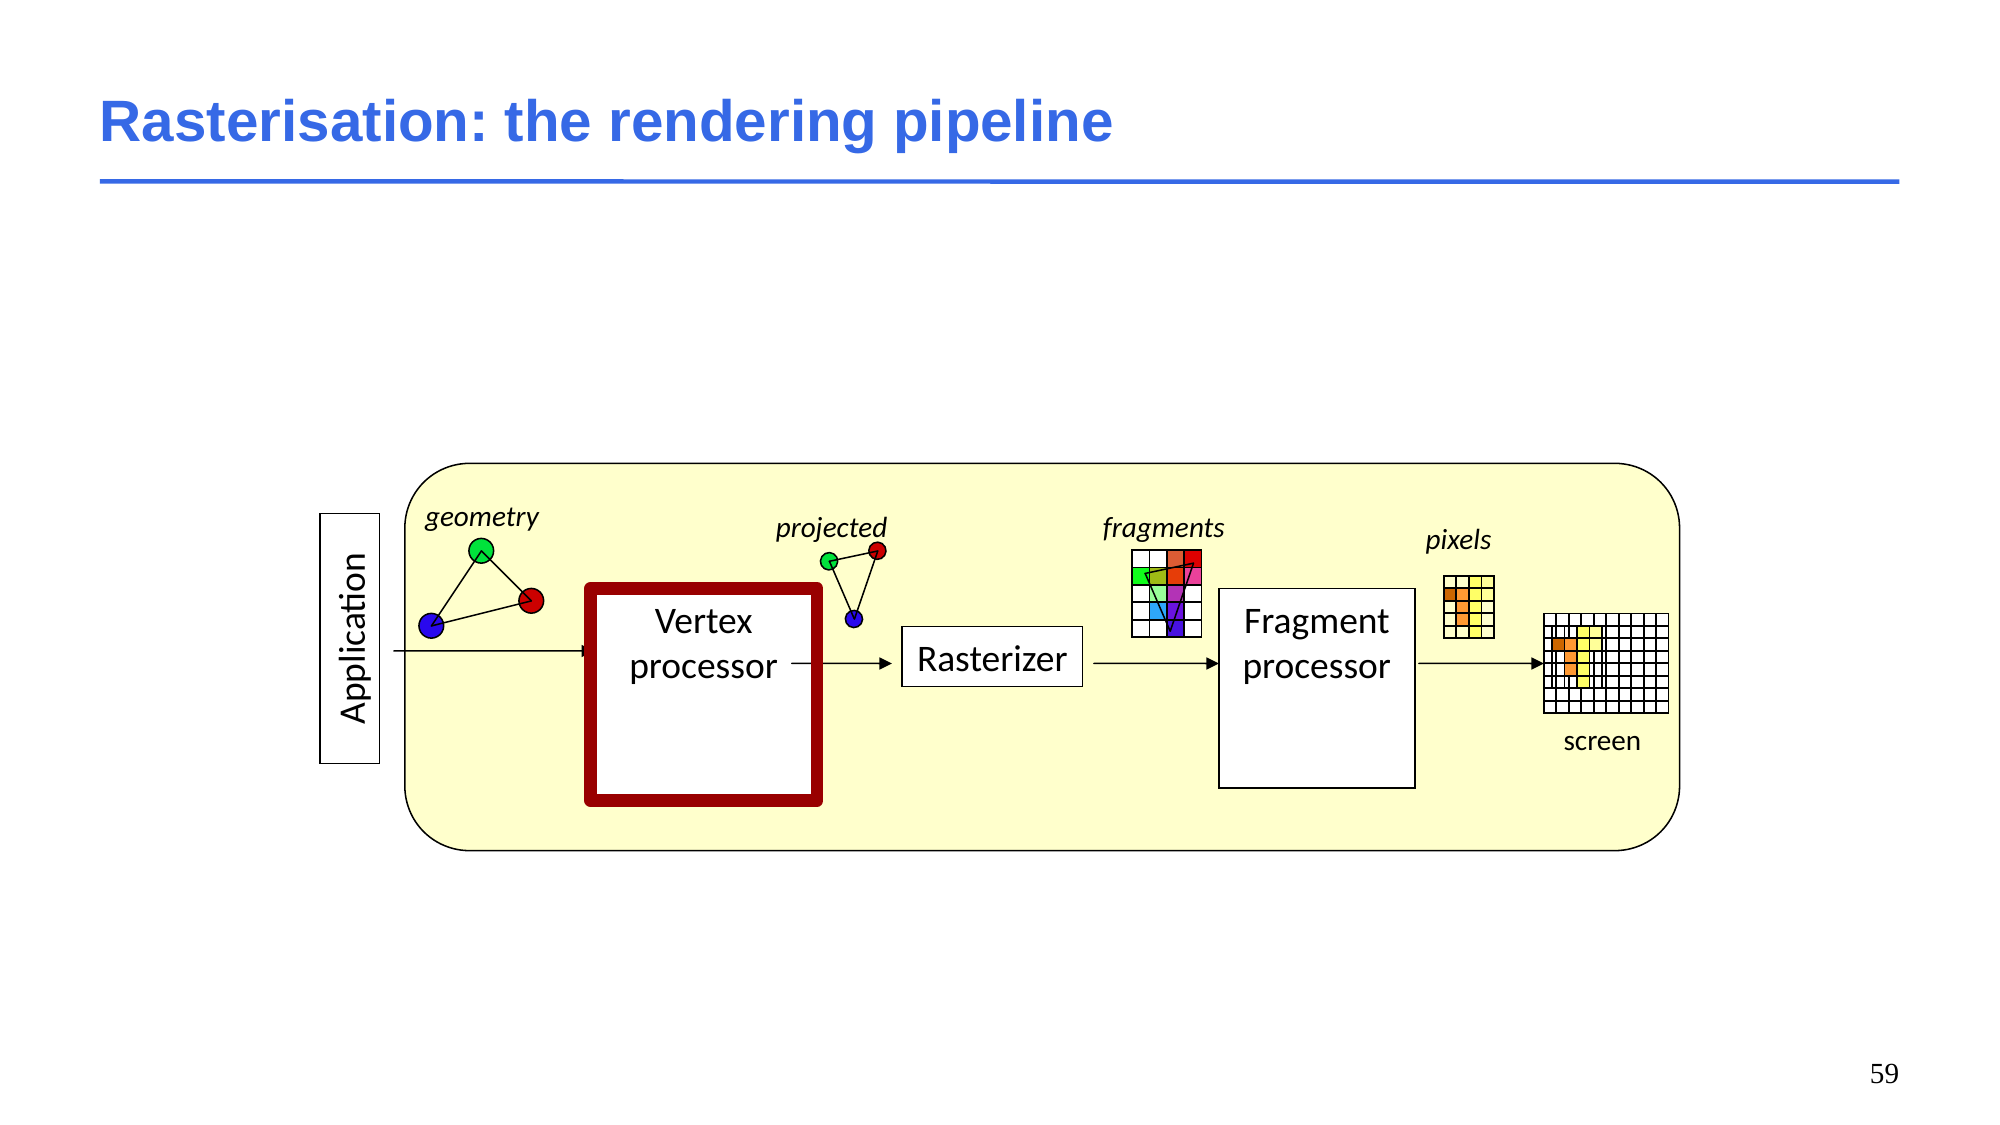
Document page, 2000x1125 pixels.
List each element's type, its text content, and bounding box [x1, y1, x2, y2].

text_box fragments [1088, 500, 1240, 551]
text_box [404, 463, 1680, 851]
text_box Vertex processor [597, 595, 811, 794]
title Rasterisation: the rendering pipeline [99, 27, 1900, 215]
text_box projected [761, 500, 903, 551]
text_box Rasterizer [902, 626, 1083, 687]
text_box geometry [410, 490, 554, 540]
text_box Application [319, 513, 380, 764]
text_box screen [1548, 713, 1657, 764]
text_box pixels [1410, 513, 1507, 564]
text_box Fragment processor [1218, 588, 1415, 789]
